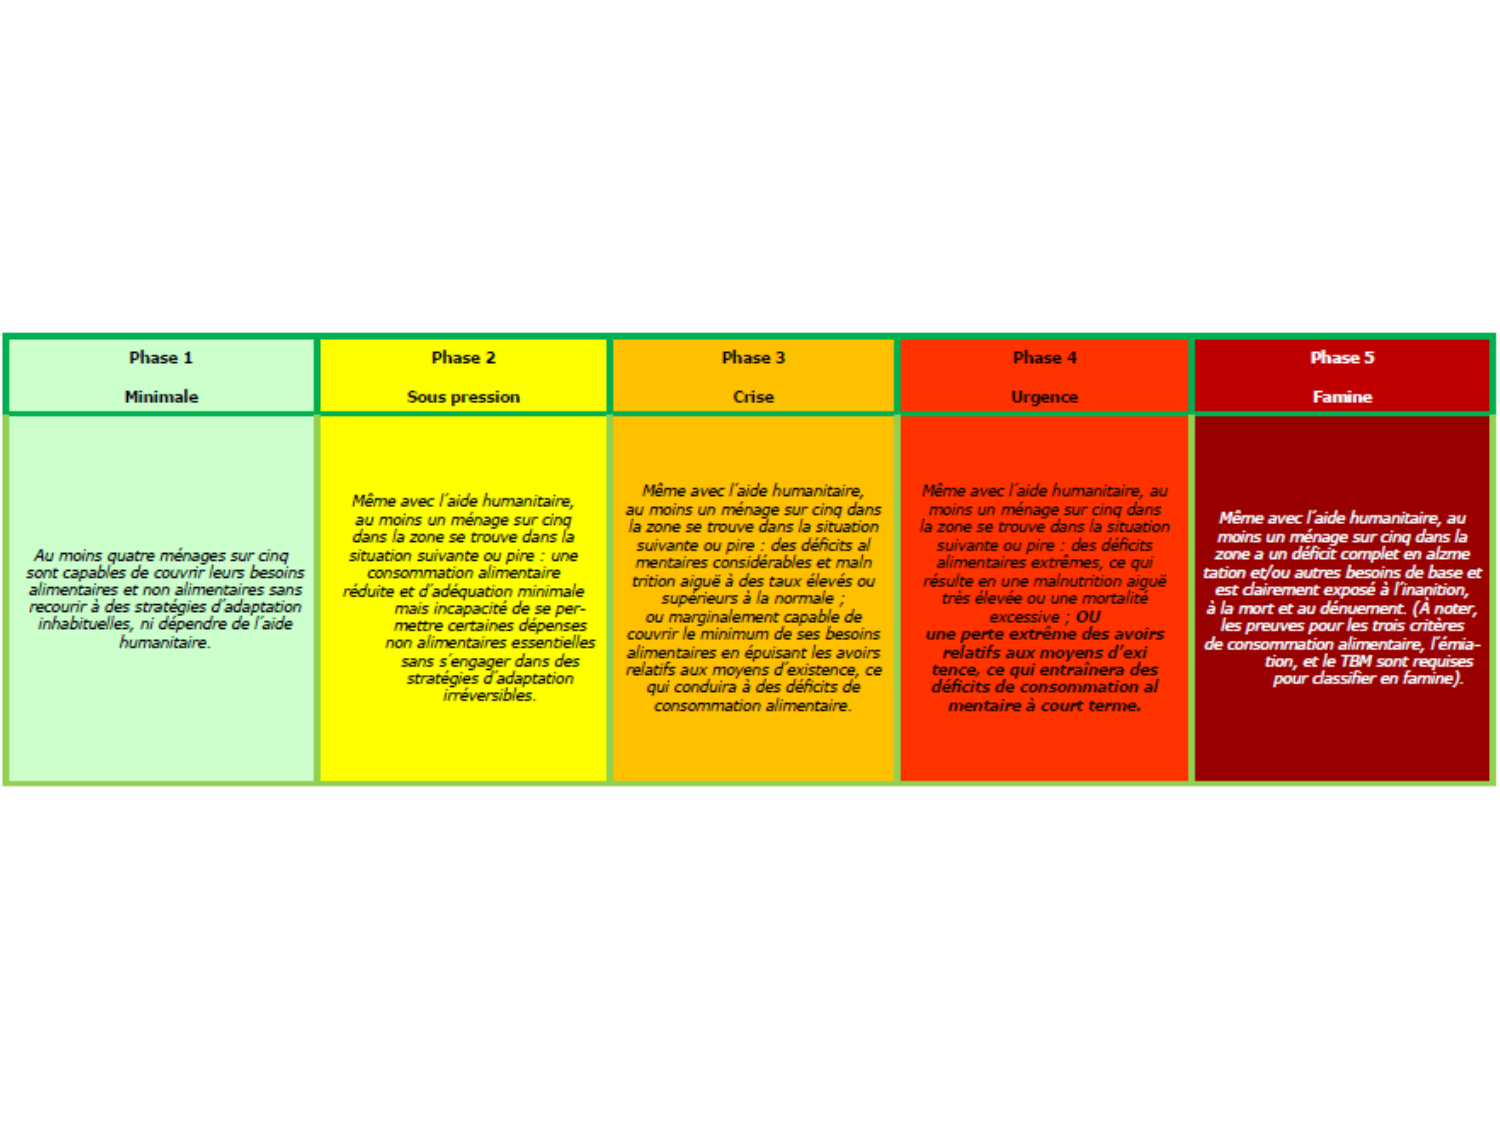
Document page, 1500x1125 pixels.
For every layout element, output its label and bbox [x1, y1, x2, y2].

picture [0, 328, 1500, 795]
